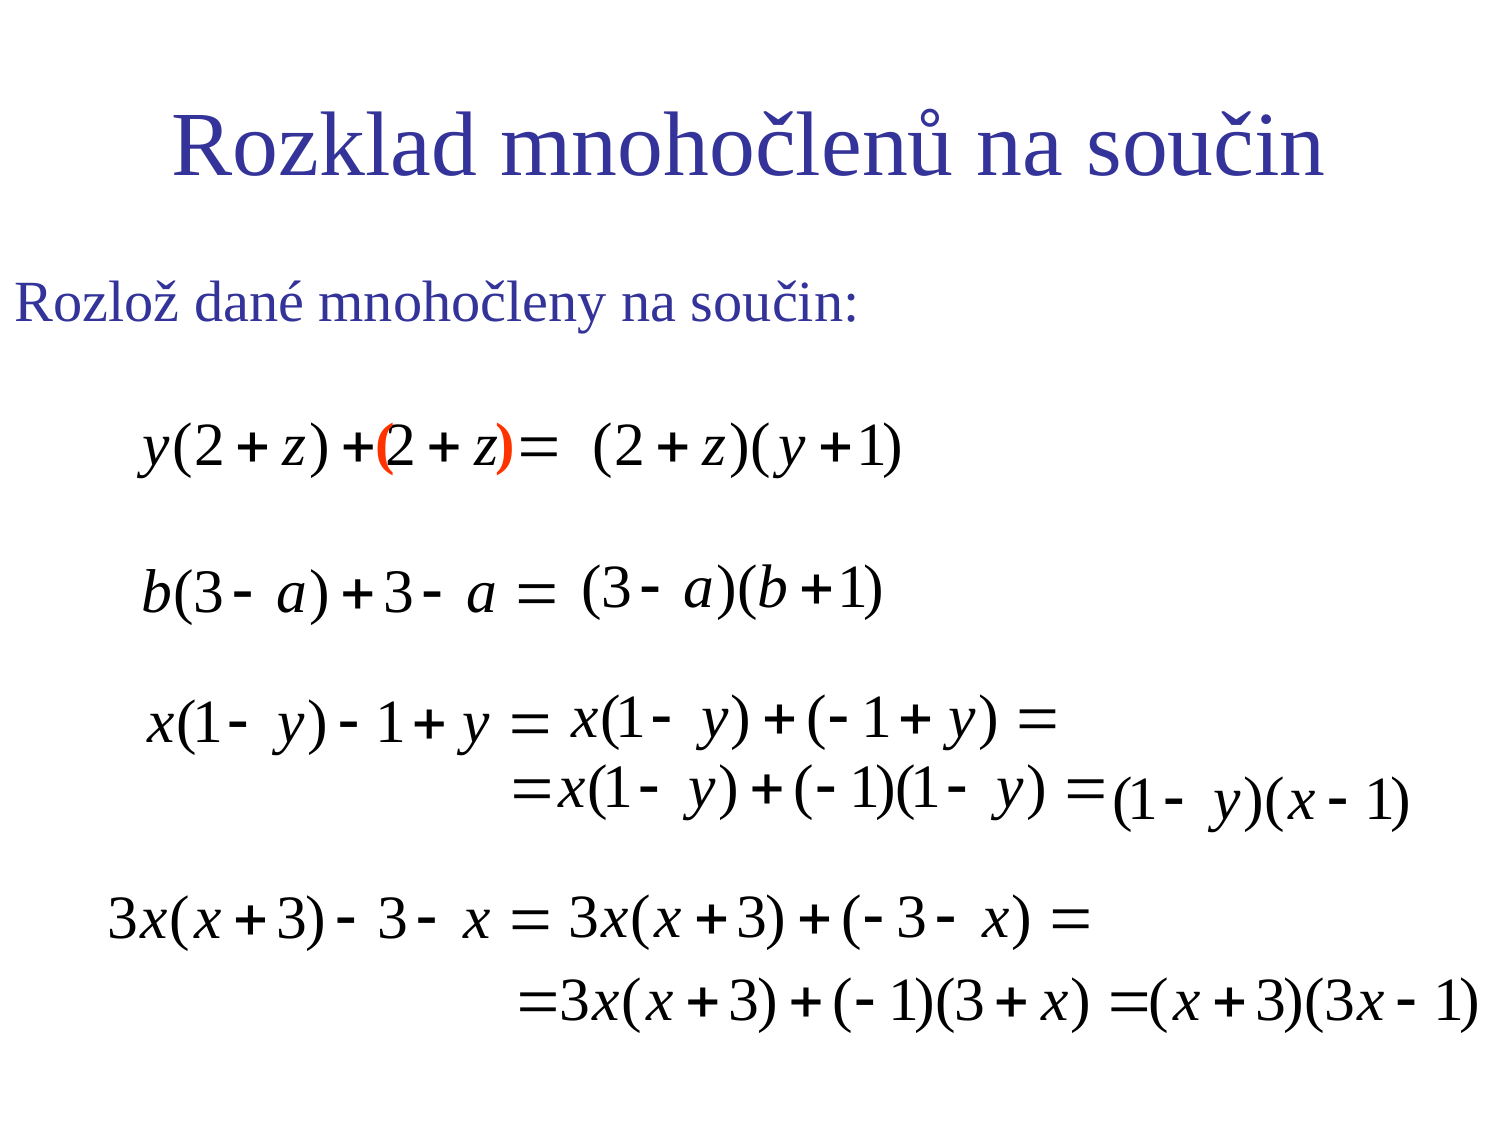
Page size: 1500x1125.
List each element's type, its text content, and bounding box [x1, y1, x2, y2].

chart [135, 681, 1423, 846]
text_box ( ) [360, 397, 810, 483]
chart [583, 408, 913, 491]
chart [127, 408, 559, 491]
text_box Rozlož dané mnohočleny na součin: [0, 255, 1500, 341]
chart [100, 881, 1490, 1047]
chart [572, 550, 897, 633]
text_box Rozklad mnohočlenů na součin [75, 45, 1426, 233]
chart [134, 555, 556, 639]
